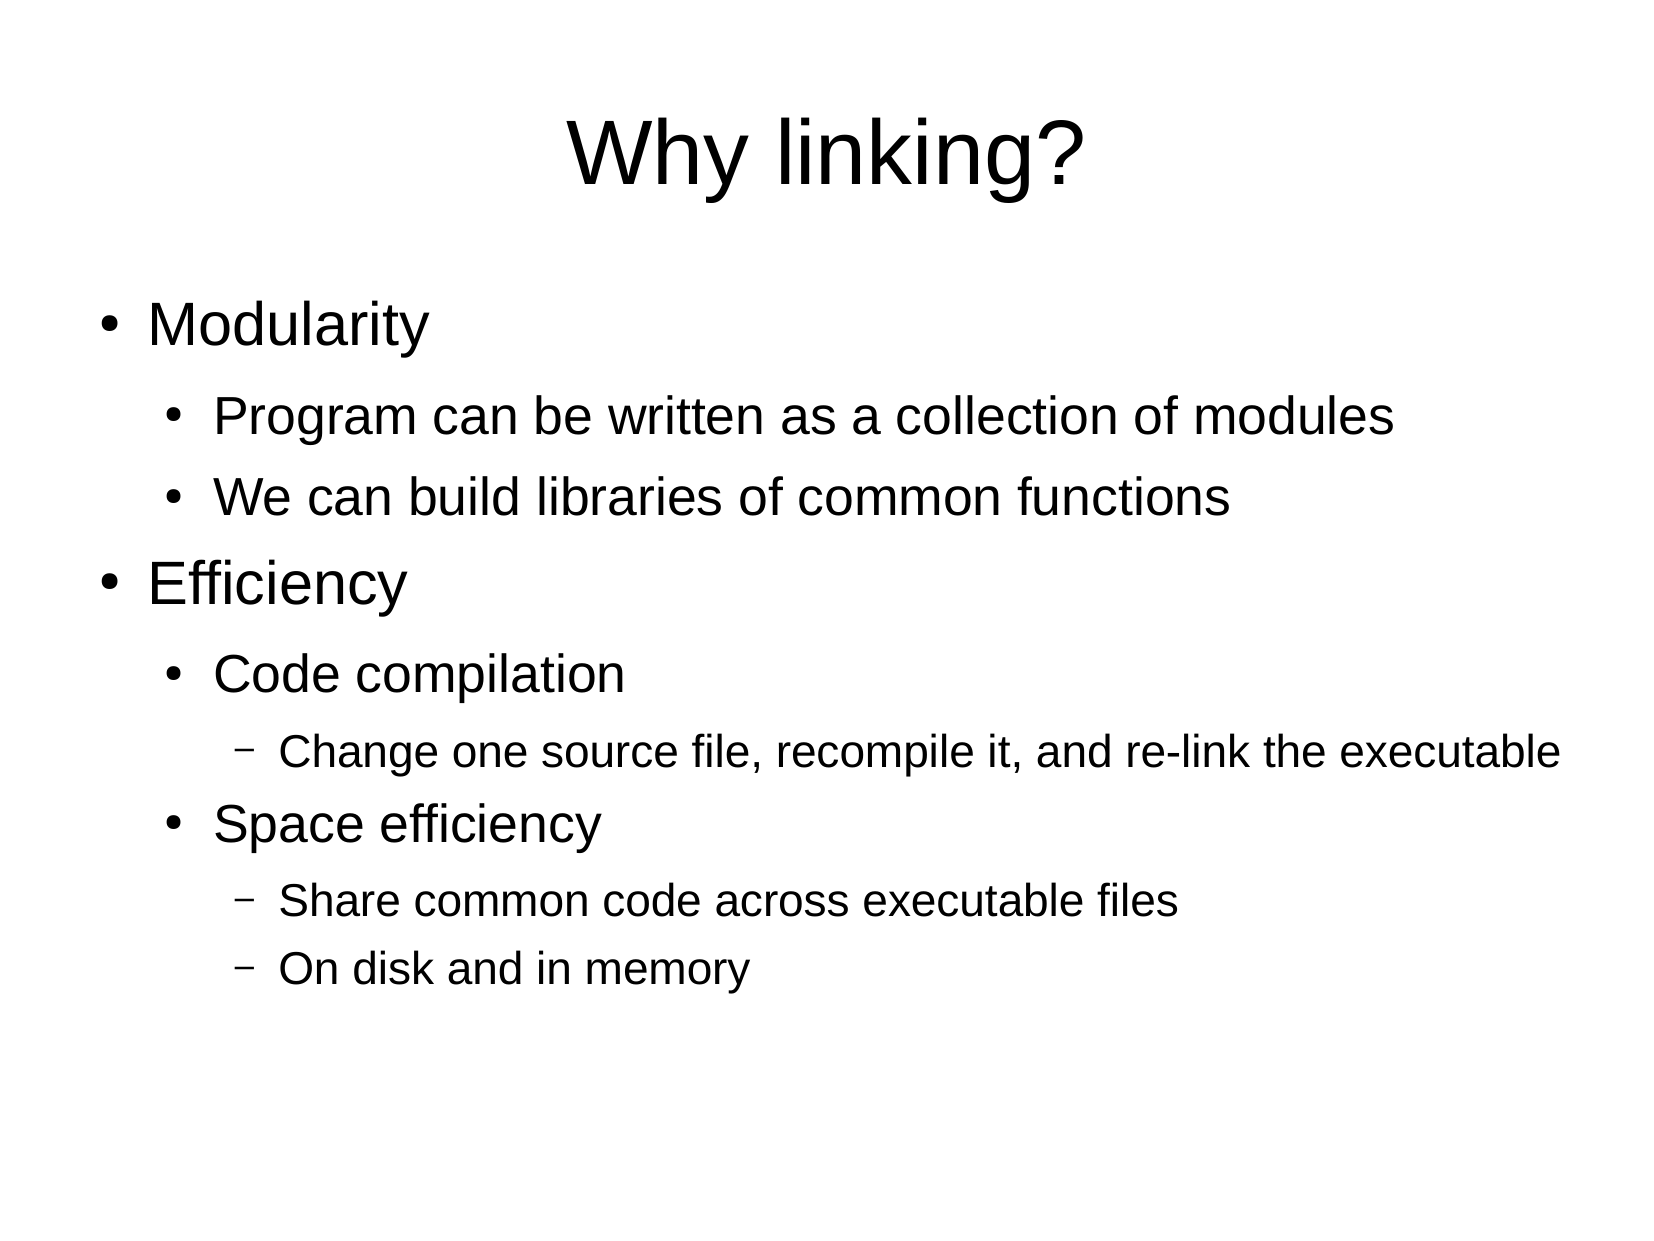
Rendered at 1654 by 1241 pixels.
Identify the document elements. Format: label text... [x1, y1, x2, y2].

title Why linking? [82, 49, 1571, 257]
list Modularity Program can be written as a collection of modules We can build libraries of common functions Efficiency Code compilation Change one source file, recompile it, and re-link the executable Space efficiency Share common code across executable files On disk and in memory [82, 290, 1571, 1010]
